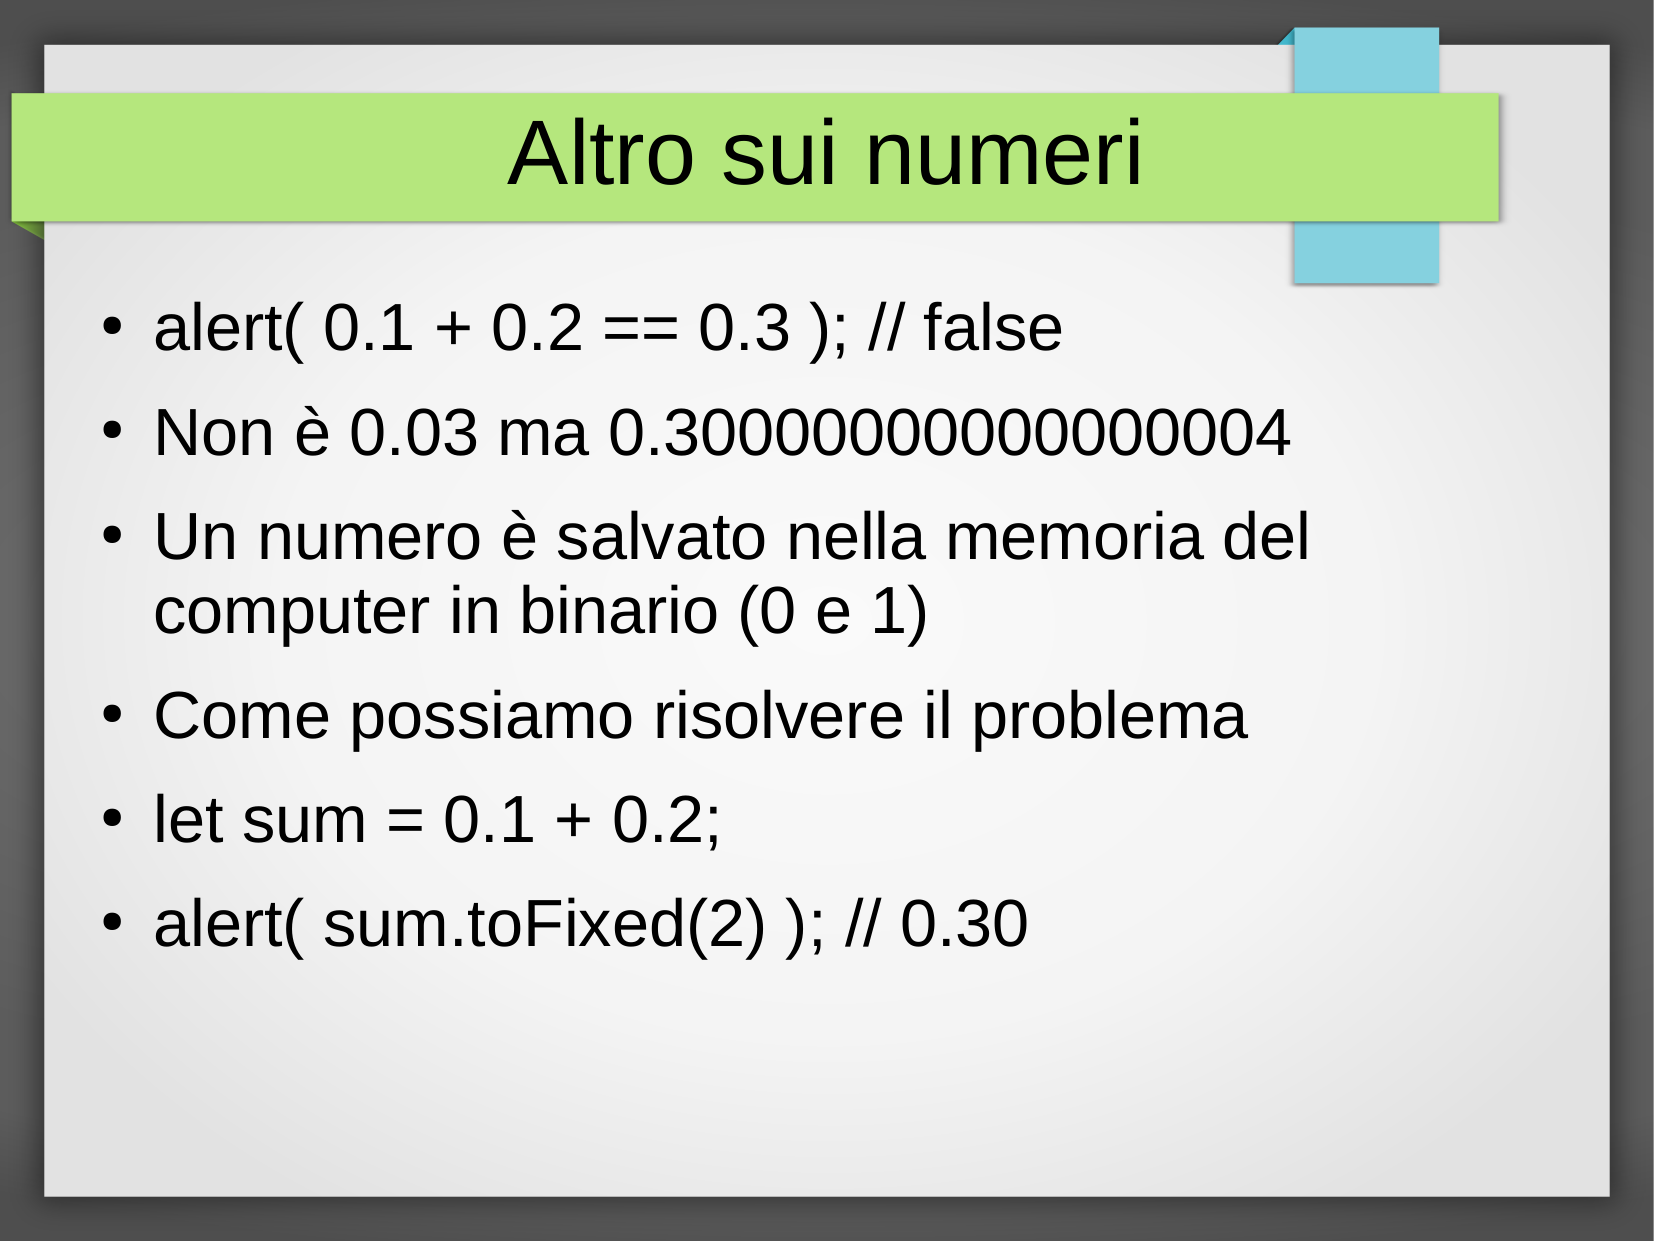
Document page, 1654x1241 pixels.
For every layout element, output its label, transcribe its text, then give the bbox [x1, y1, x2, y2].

title Altro sui numeri [82, 49, 1571, 257]
list alert( 0.1 + 0.2 == 0.3 ); // false Non è 0.03 ma 0.30000000000000004 Un numero è salvato nella memoria del computer in binario (0 e 1) Come possiamo risolvere il problema let sum = 0.1 + 0.2; alert( sum.toFixed(2) ); // 0.30 [82, 290, 1571, 1099]
picture [0, 0, 1654, 1241]
